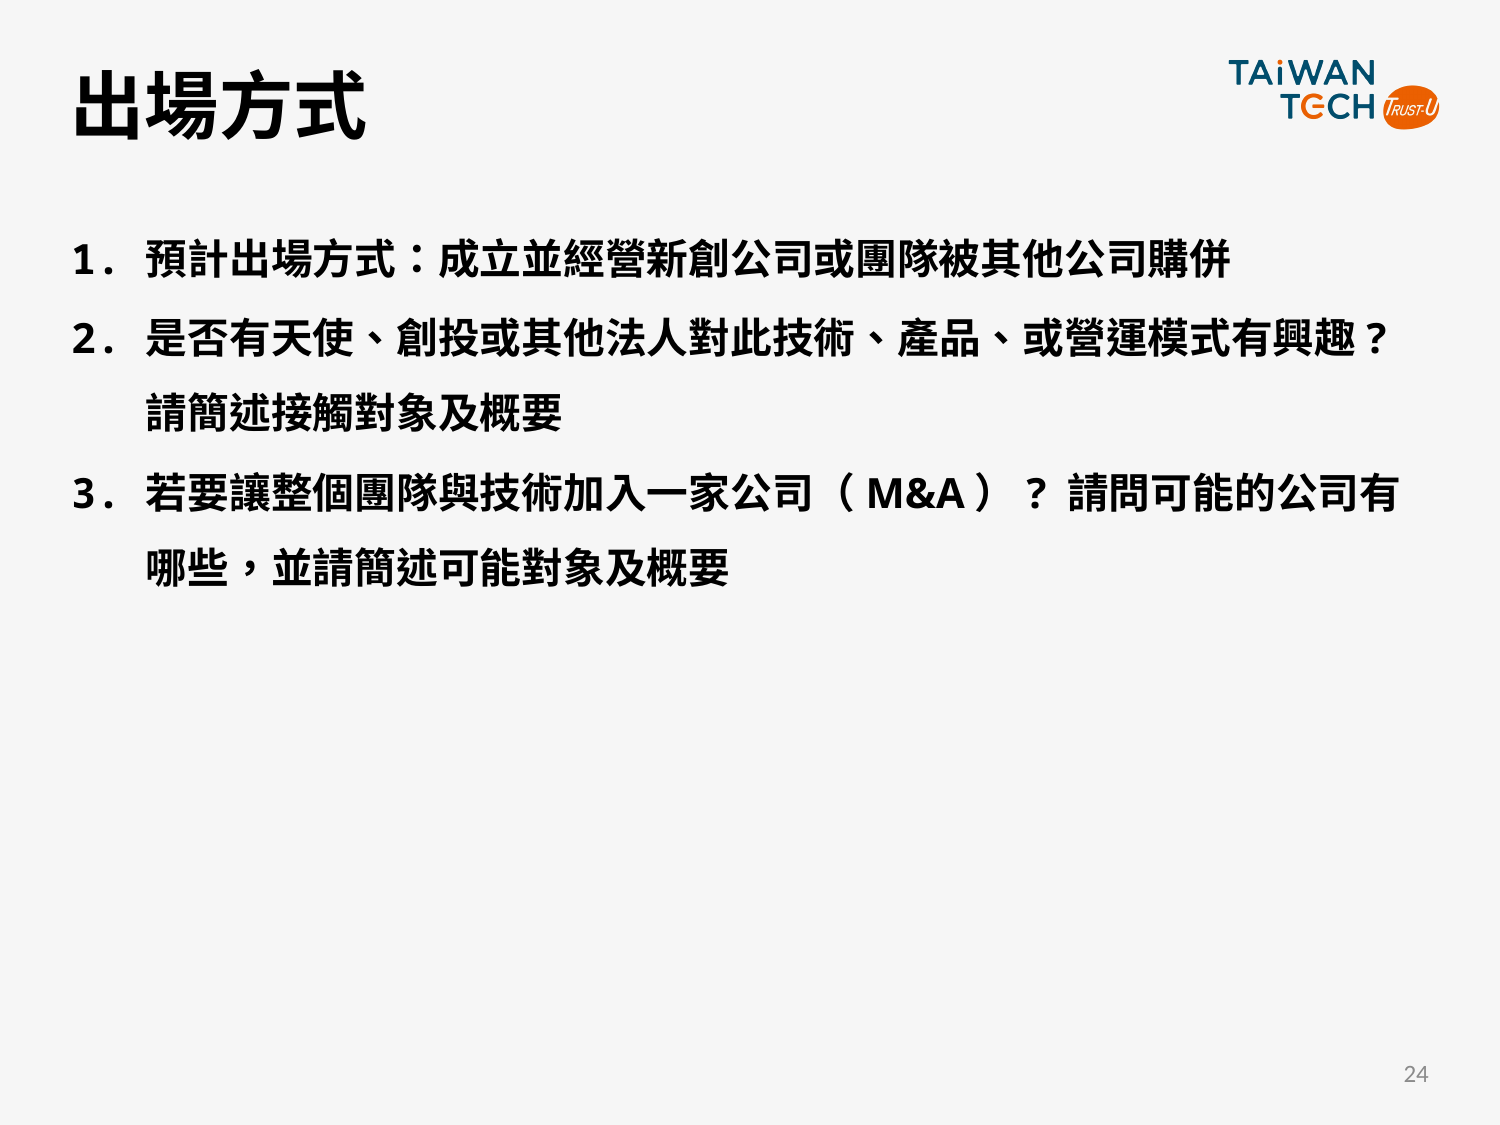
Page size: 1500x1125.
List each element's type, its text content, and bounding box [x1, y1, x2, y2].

list 預計出場方式：成立並經營新創公司或團隊被其他公司購併 是否有天使、創投或其他法人對此技術、產品、或營運模式有興趣? 請簡述接觸對象及概要 若要讓整個團隊與技術加入一家公司（M&A）? 請問可能的公司有哪些，並請簡述可能對象及概要 [55, 200, 1444, 1021]
title 出場方式 [55, 33, 1444, 156]
slide_number <編號> [1106, 1042, 1445, 1103]
